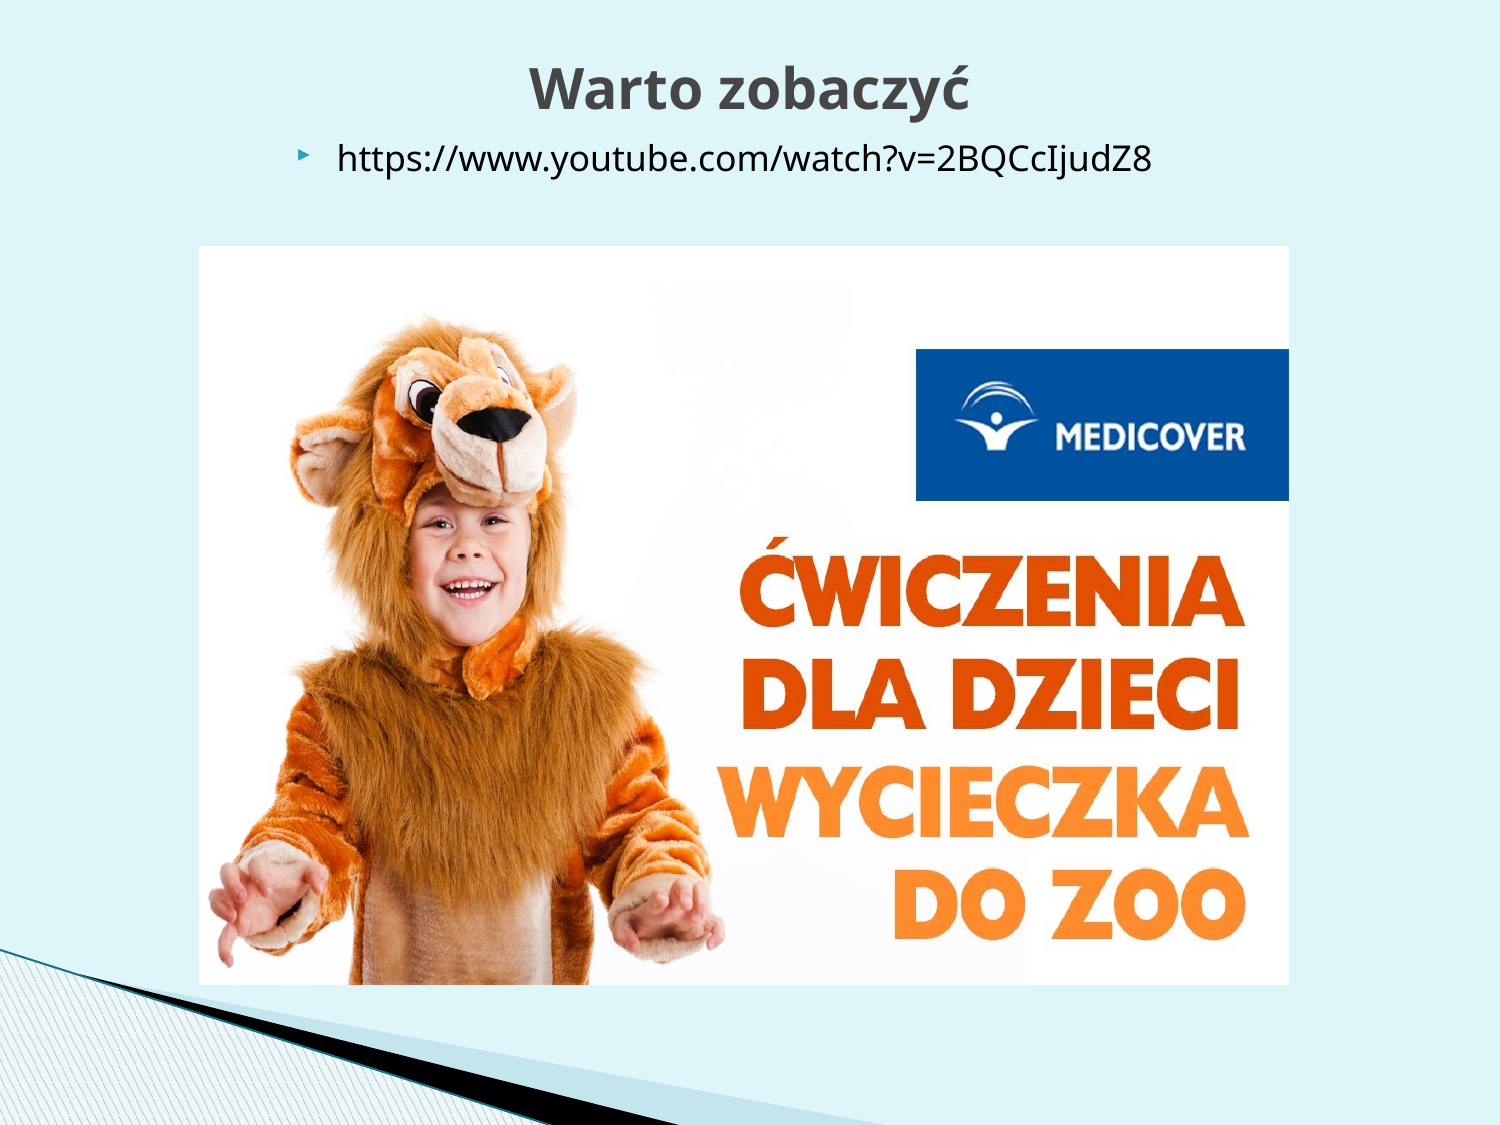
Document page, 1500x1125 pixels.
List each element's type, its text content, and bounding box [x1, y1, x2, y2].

title Warto zobaczyć [75, 45, 1425, 129]
list https://www.youtube.com/watch?v=2BQCcIjudZ8 [281, 129, 1172, 188]
picture [199, 246, 1289, 985]
